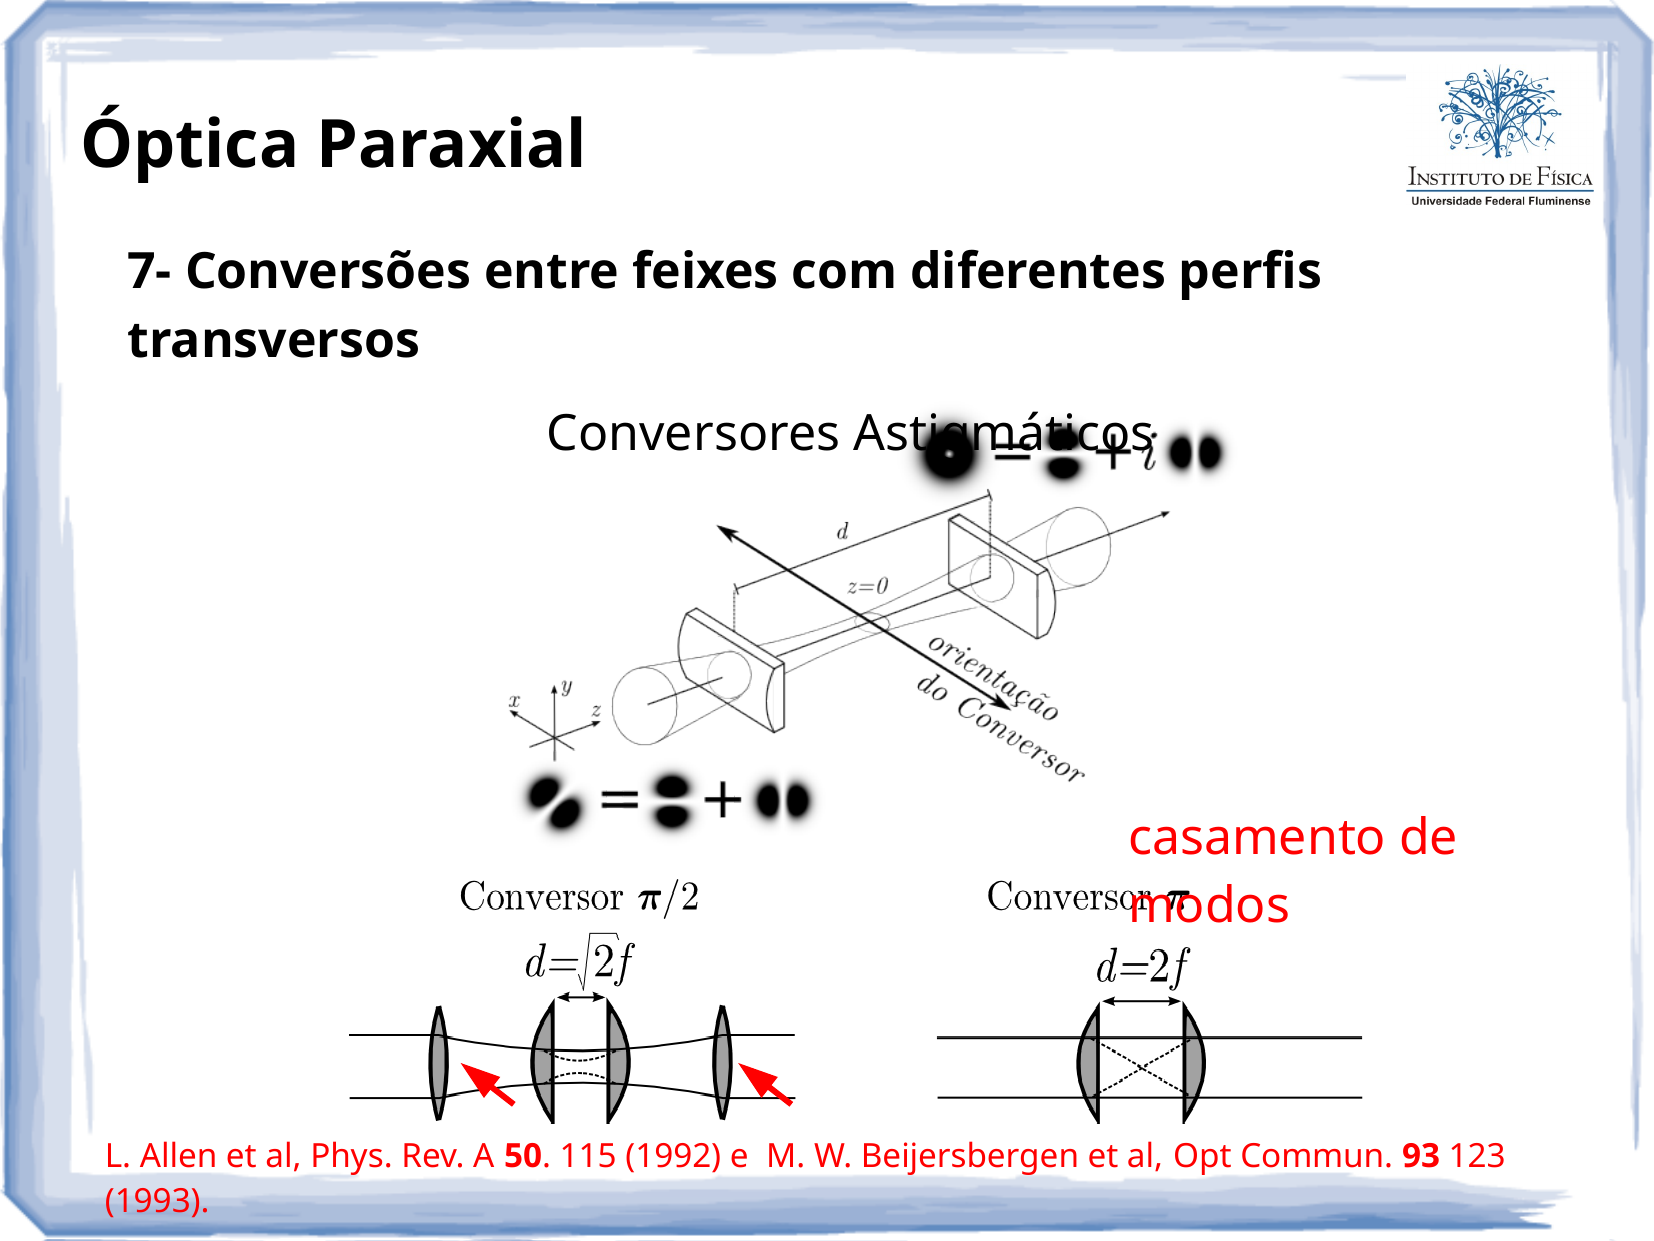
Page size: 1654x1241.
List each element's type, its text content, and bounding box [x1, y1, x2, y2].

text_box 7- Conversões entre feixes com diferentes perfis transversos Conversores Astigmáticos [112, 227, 1590, 542]
text_box L. Allen et al, Phys. Rev. A 50. 115 (1992) e M. W. Beijersbergen et al, Opt Commun. 93 123 (1993). [90, 1124, 1607, 1229]
text_box casamento de modos [1113, 793, 1636, 879]
text_box Óptica Paraxial [65, 88, 634, 181]
picture [0, 0, 1654, 1241]
